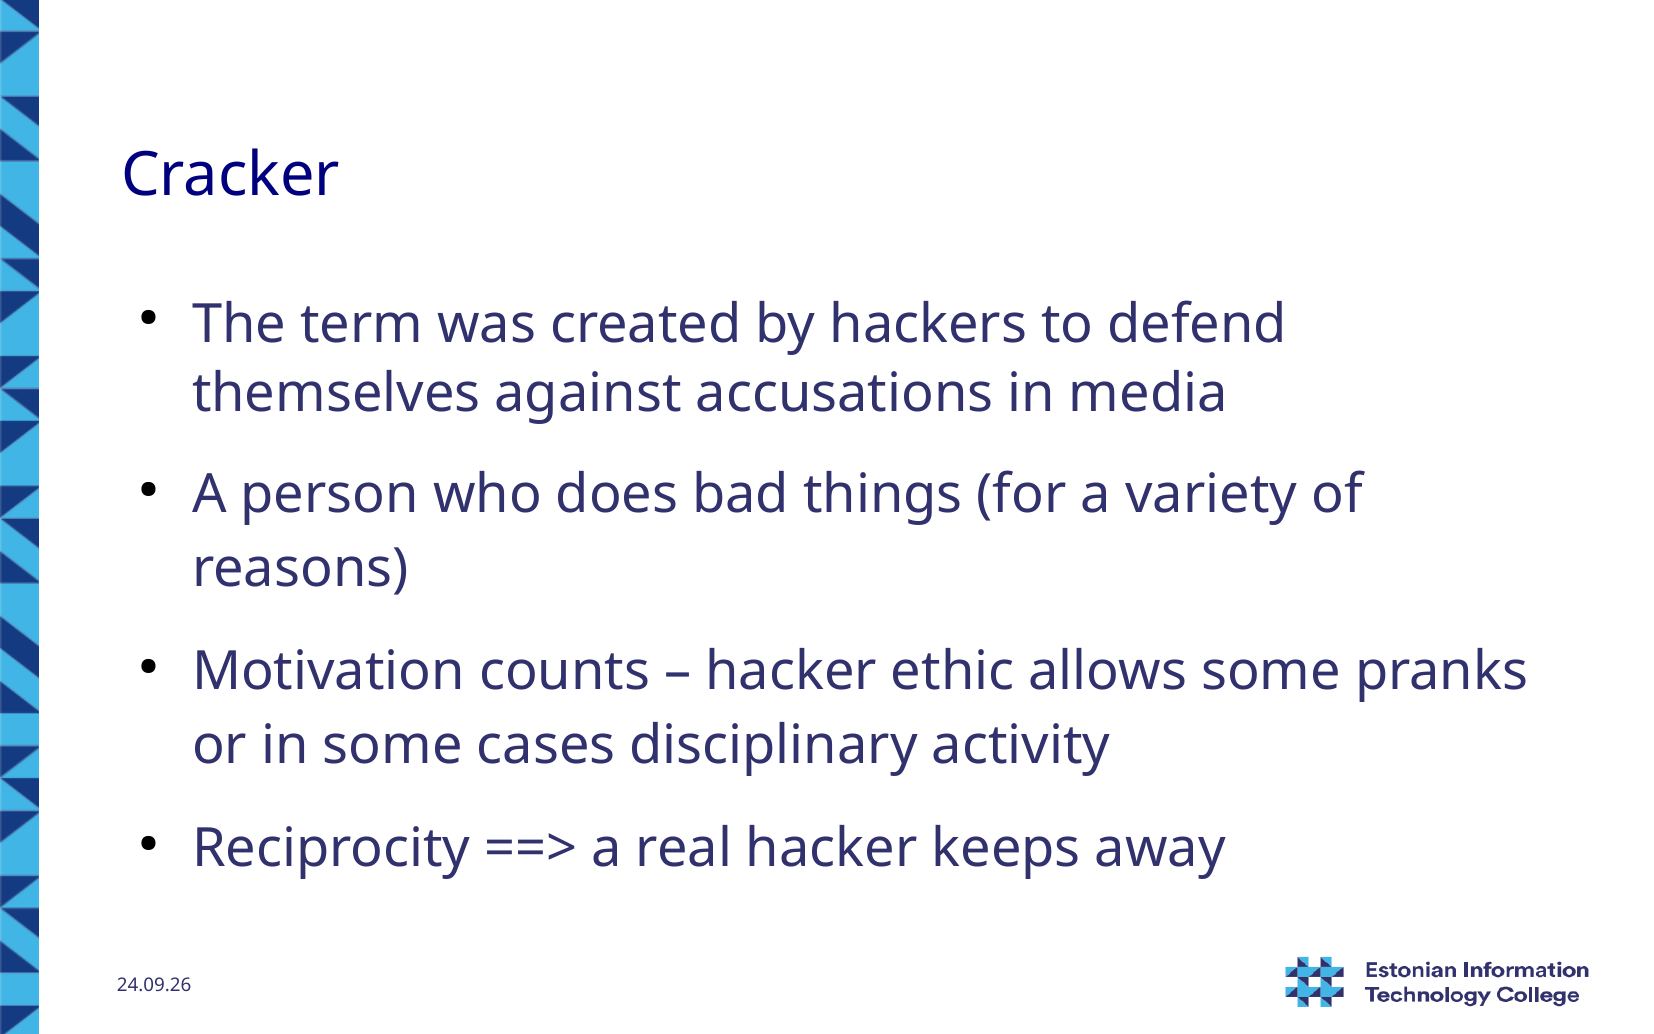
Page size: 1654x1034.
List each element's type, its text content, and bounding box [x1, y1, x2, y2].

title Cracker [121, 85, 1534, 259]
list The term was created by hackers to defend themselves against accusations in media A person who does bad things (for a variety of reasons) Motivation counts – hacker ethic allows some pranks or in some cases disciplinary activity Reciprocity ==> a real hacker keeps away [121, 287, 1534, 966]
